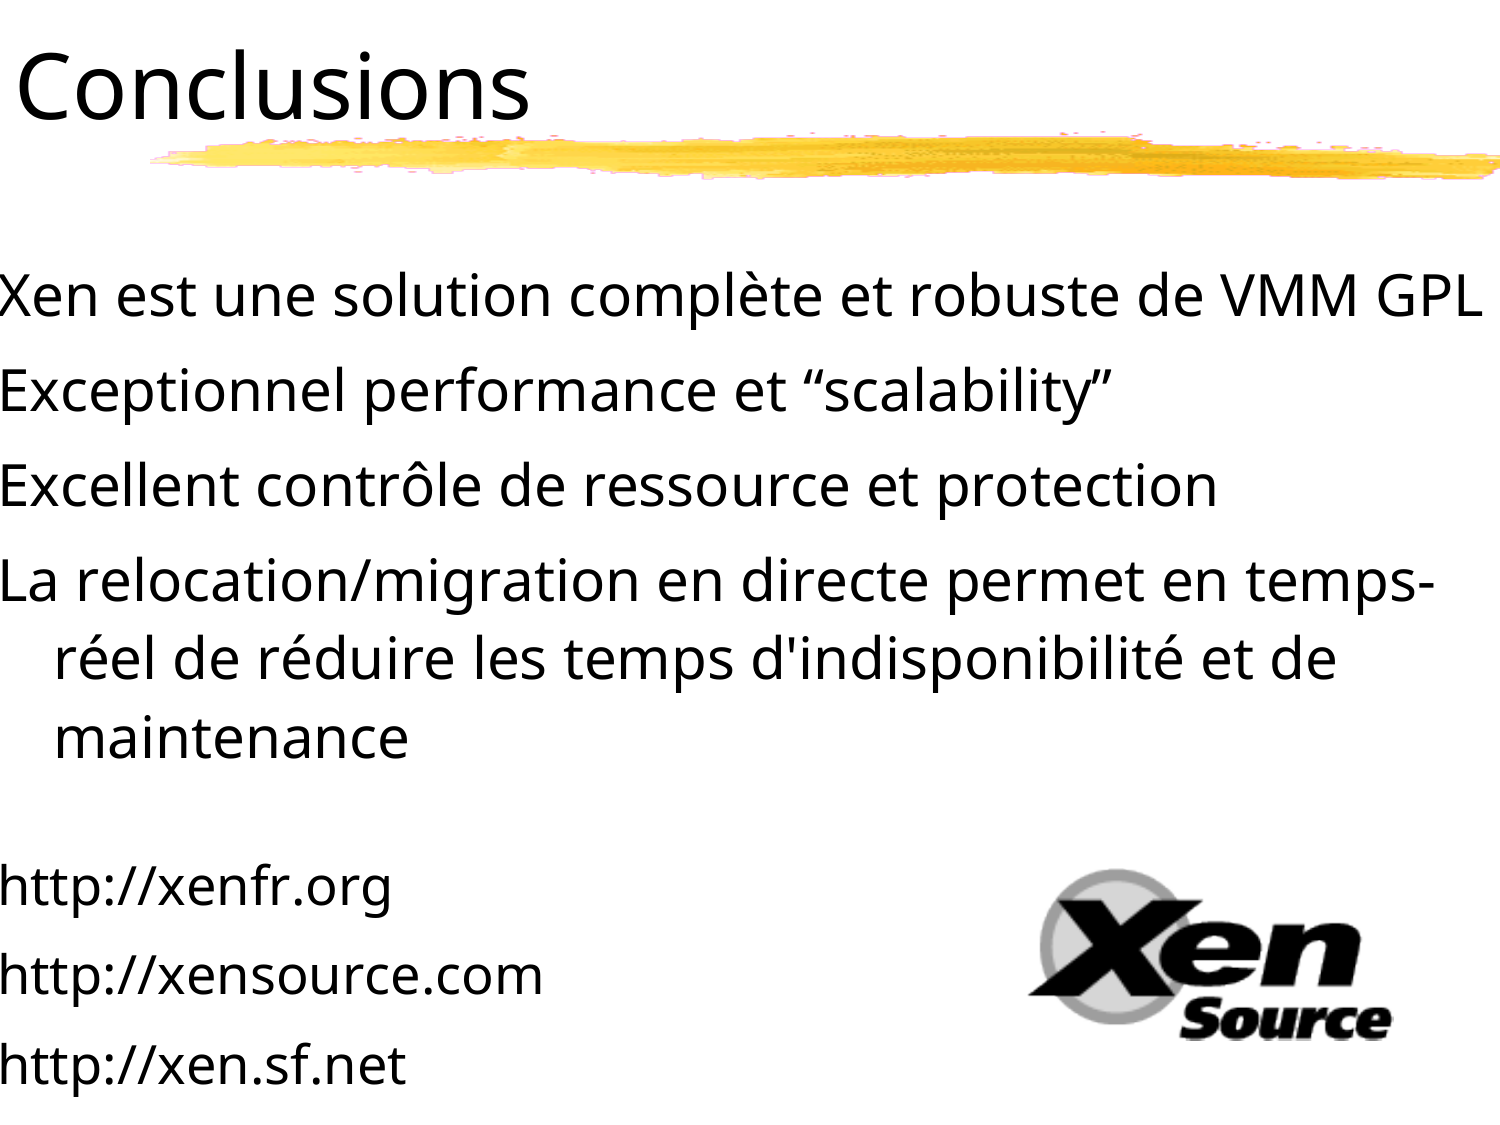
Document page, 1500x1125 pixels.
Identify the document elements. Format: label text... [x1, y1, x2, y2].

text_box [1027, 868, 1394, 1041]
title Conclusions [0, 3, 1500, 149]
picture [150, 149, 1500, 190]
list Xen est une solution complète et robuste de VMM GPL Exceptionnel performance et “scalability” Excellent contrôle de ressource et protection La relocation/migration en directe permet en temps-réel de réduire les temps d'indisponibilité et de maintenance http://xenfr.org http://xensource.com http://xen.sf.net [0, 246, 1500, 1121]
